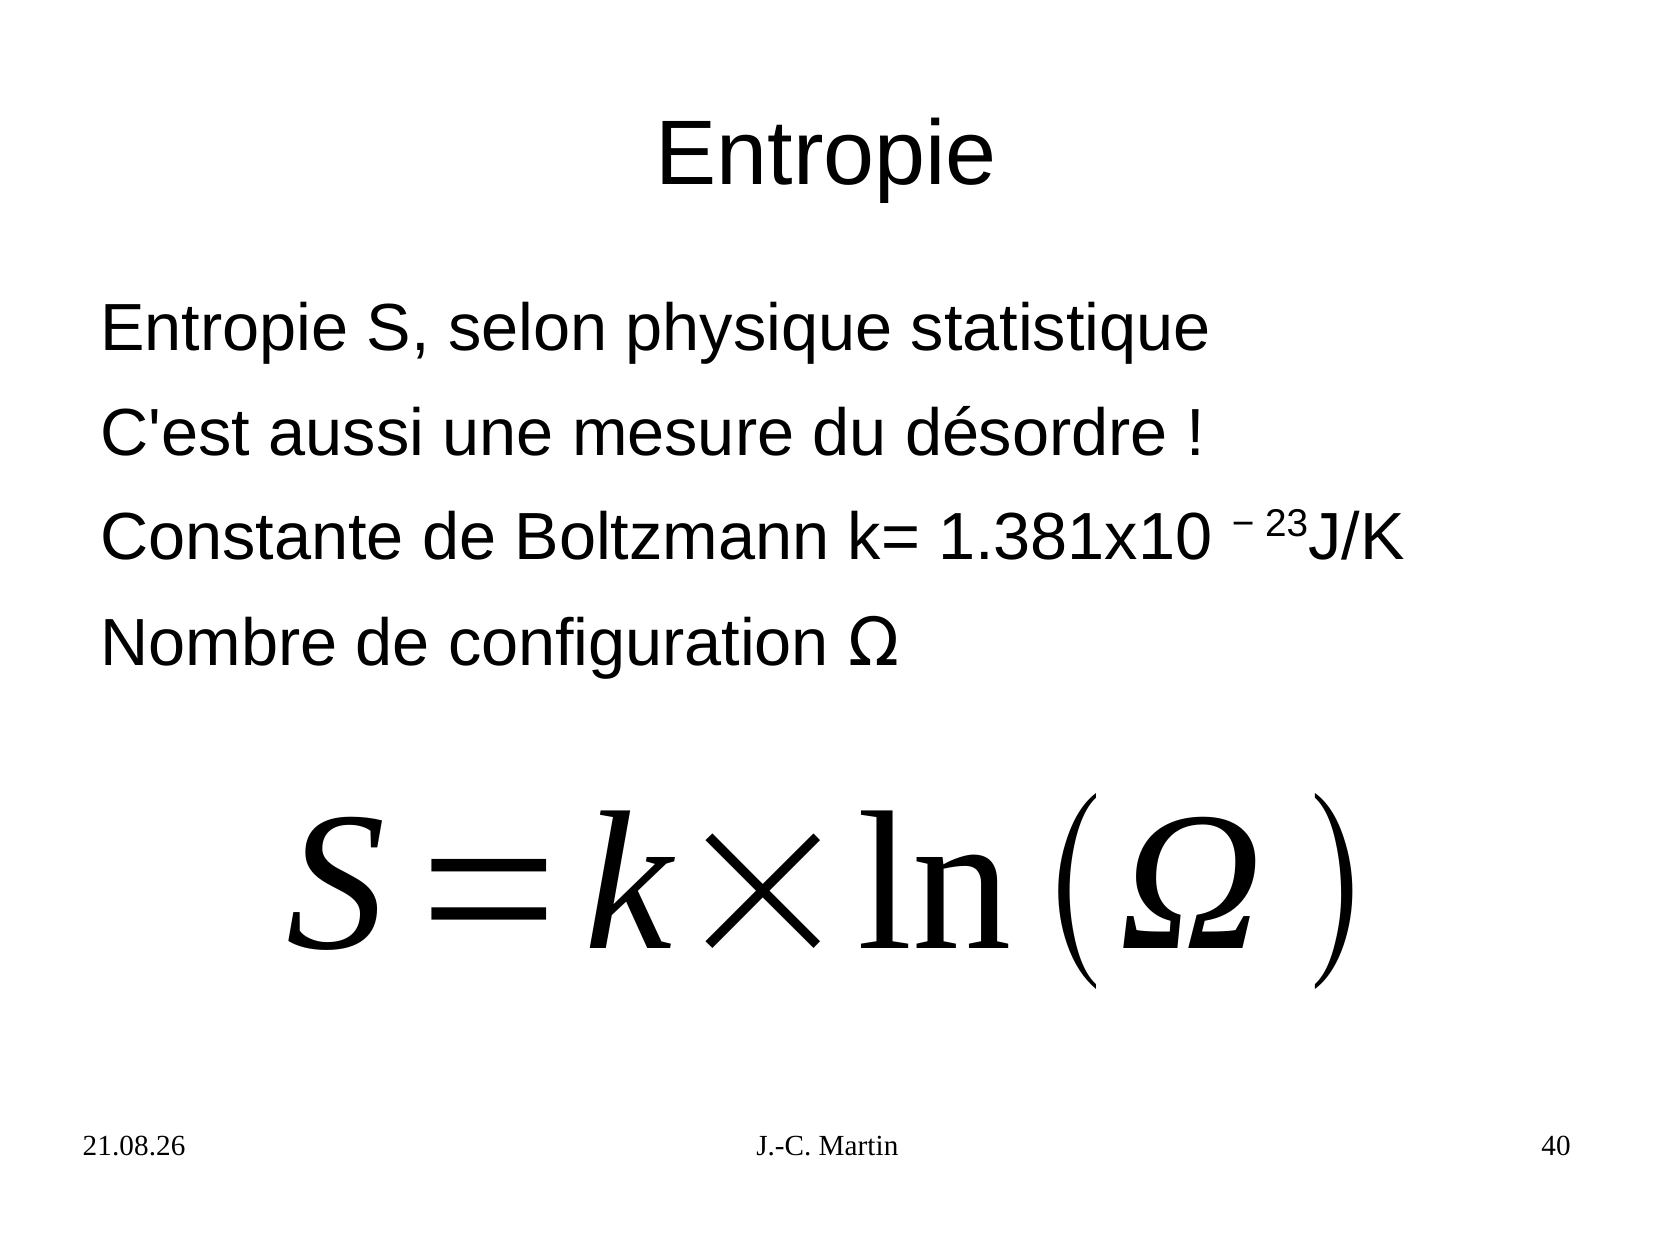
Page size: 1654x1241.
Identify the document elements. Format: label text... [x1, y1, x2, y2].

title Entropie [82, 49, 1571, 257]
chart [236, 761, 1418, 1004]
list Entropie S, selon physique statistique C'est aussi une mesure du désordre ! Constante de Boltzmann k= 1.381x10 − 23J/K Nombre de configuration Ω [82, 290, 1571, 1109]
